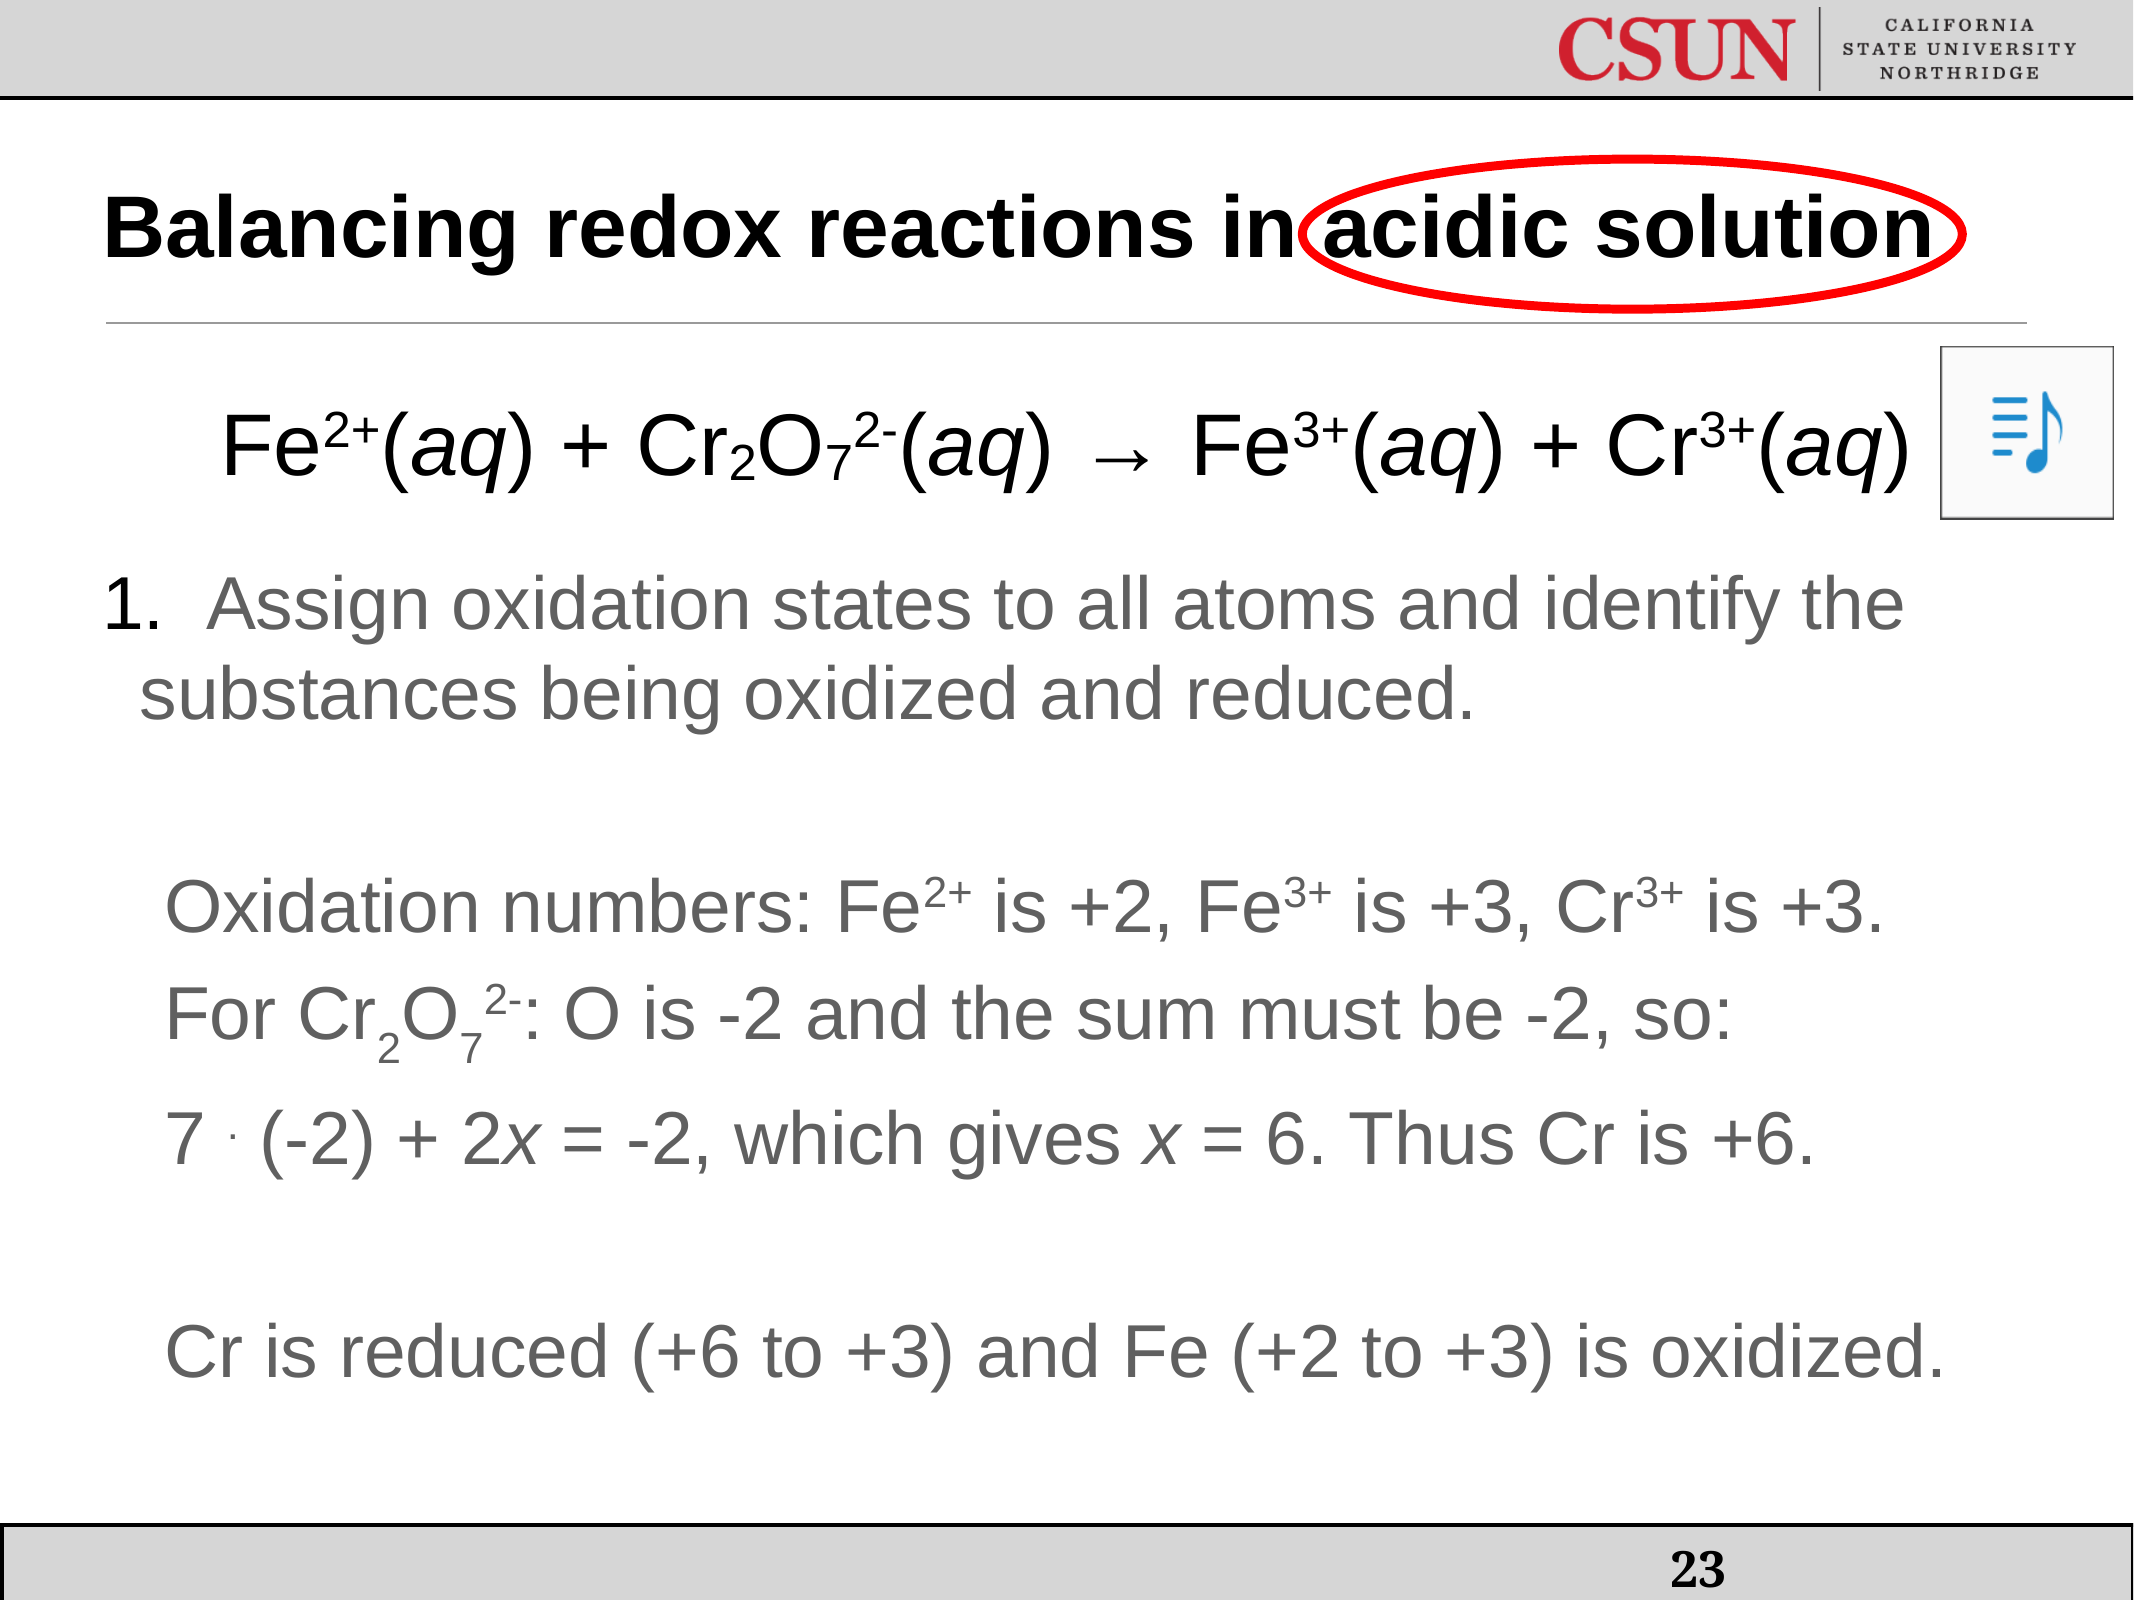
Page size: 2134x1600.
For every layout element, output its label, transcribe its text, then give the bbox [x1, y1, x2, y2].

text_box Assign oxidation states to all atoms and identify the substances being oxidized and reduced. Oxidation numbers: Fe2+ is +2, Fe3+ is +3, Cr3+ is +3. For Cr2O72-: O is -2 and the sum must be -2, so: 7 . (-2) + 2x = -2, which gives x = 6. Thus Cr is +6. Cr is reduced (+6 to +3) and Fe (+2 to +3) is oxidized. [93, 545, 2040, 773]
title Balancing redox reactions in acidic solution [93, 104, 2040, 284]
picture [1559, 7, 2076, 91]
text_box [1939, 345, 2116, 521]
text_box Fe2+(aq) + Cr2O72-(aq) → Fe3+(aq) + Cr3+(aq) [212, 379, 1922, 502]
title Balancing redox reactions in acidic solution [1307, 164, 1957, 284]
